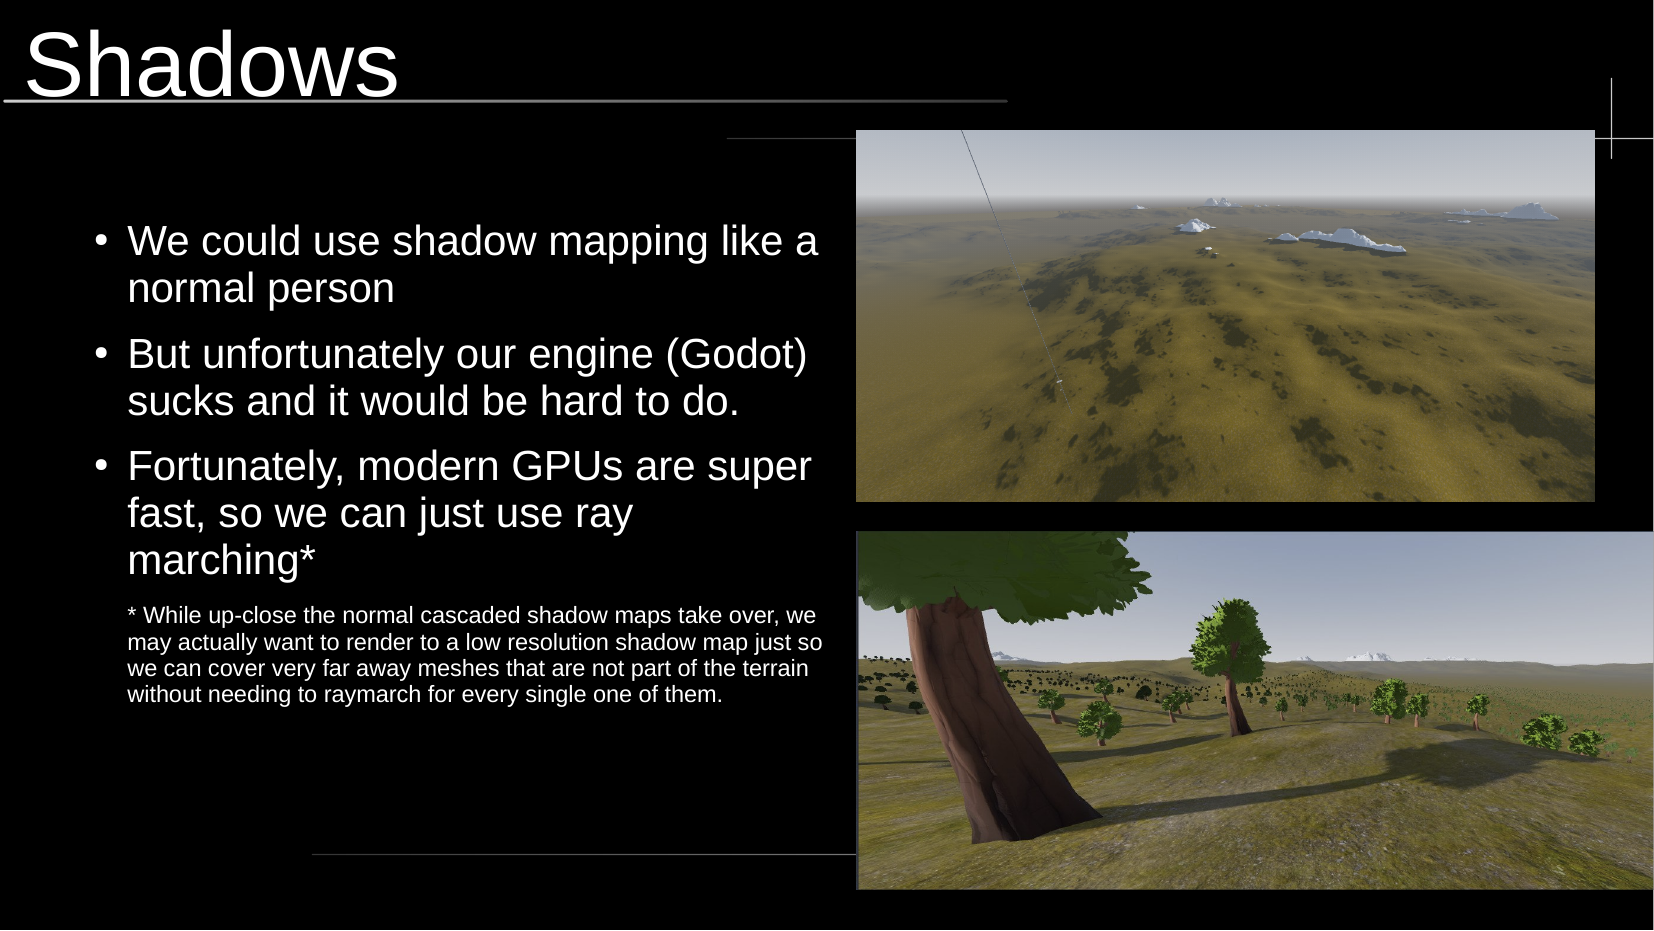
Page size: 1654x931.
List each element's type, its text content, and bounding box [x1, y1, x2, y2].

title Shadows [23, 11, 1589, 119]
list We could use shadow mapping like a normal person But unfortunately our engine (Godot) sucks and it would be hard to do. Fortunately, modern GPUs are super fast, so we can just use ray marching* * While up-close the normal cascaded shadow maps take over, we may actually want to render to a low resolution shadow map just so we can cover very far away meshes that are not part of the terrain without needing to raymarch for every single one of them. [82, 217, 827, 758]
picture [856, 130, 1595, 502]
picture [856, 531, 1654, 890]
